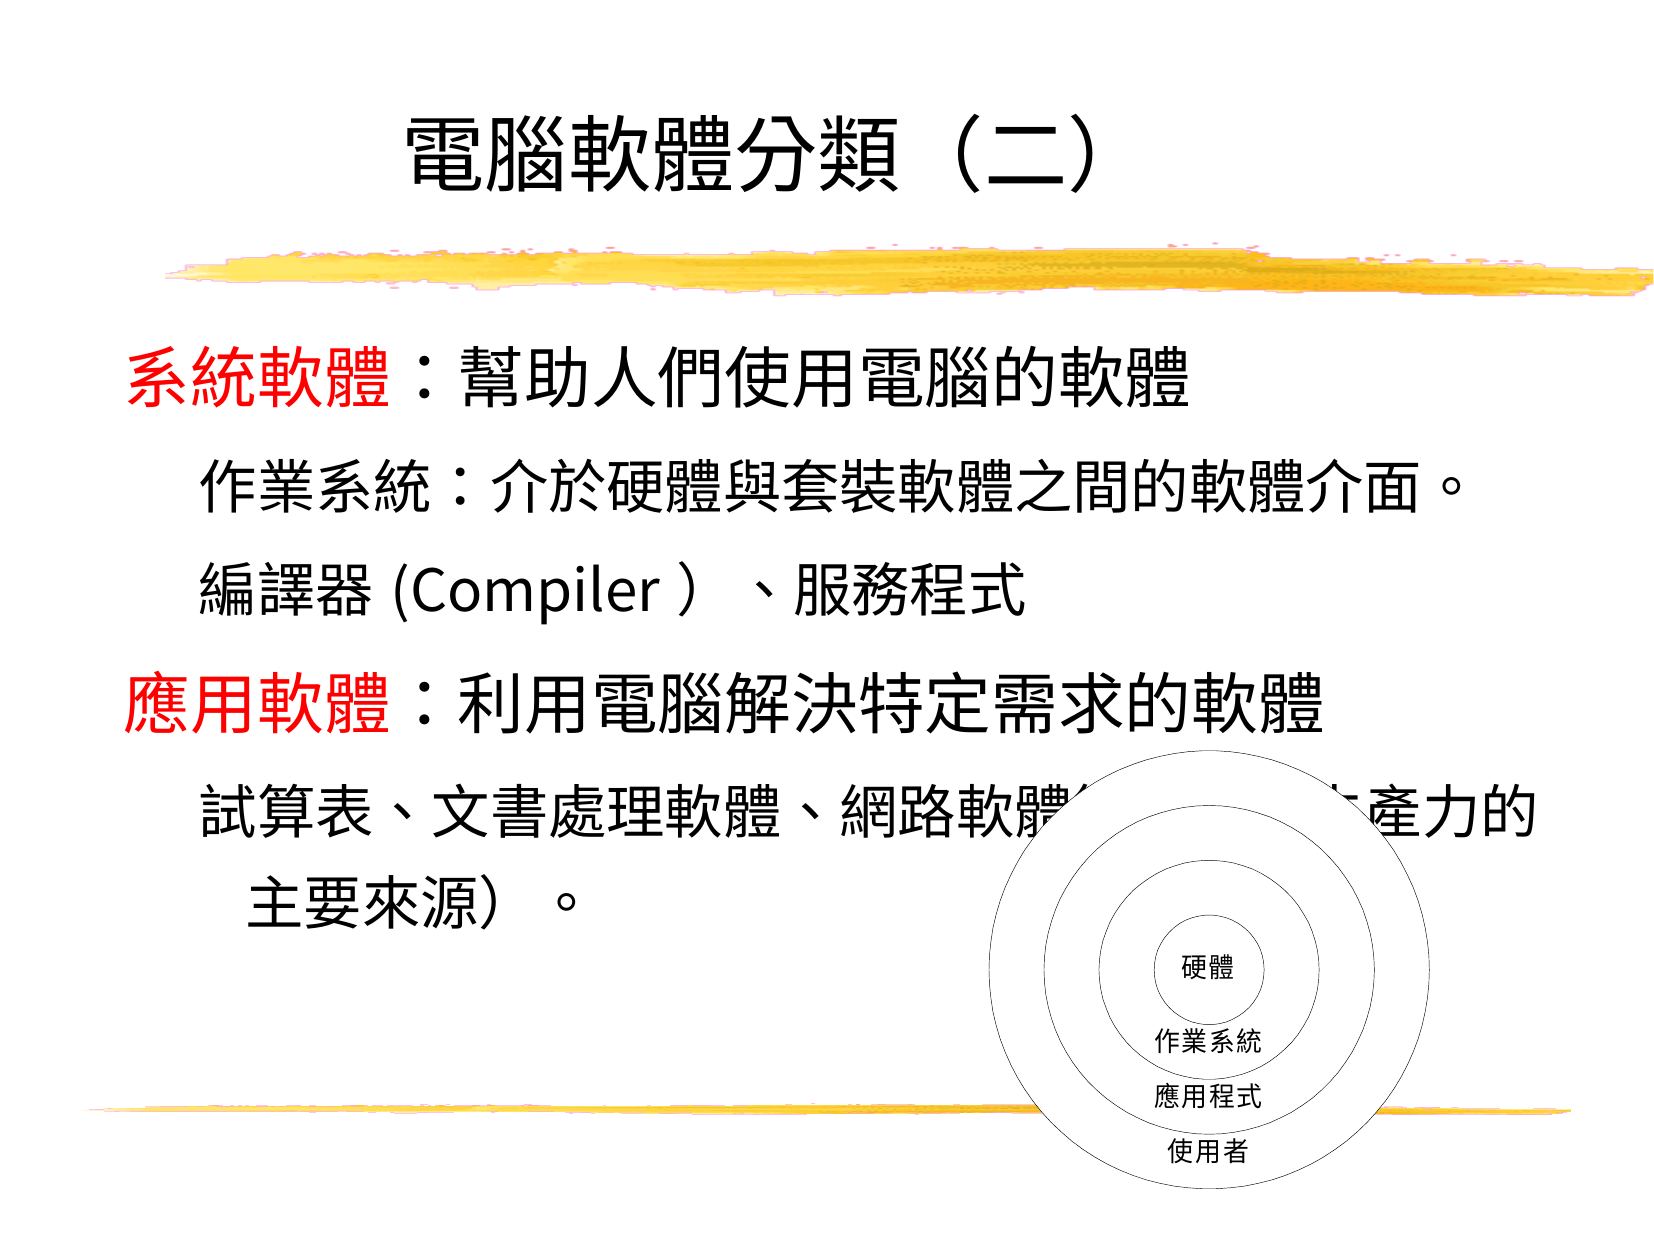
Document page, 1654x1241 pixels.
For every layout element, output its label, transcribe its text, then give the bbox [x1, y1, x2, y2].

picture [165, 237, 1654, 308]
title 電腦軟體分類（二） [73, 39, 1479, 249]
chart [988, 749, 1431, 1190]
list 系統軟體：幫助人們使用電腦的軟體 作業系統：介於硬體與套裝軟體之間的軟體介面。 編譯器(Compiler）、服務程式 應用軟體：利用電腦解決特定需求的軟體 試算表、文書處理軟體、網路軟體等等（是生產力的主要來源）。 [124, 316, 1570, 1062]
picture [82, 1102, 988, 1117]
picture [1431, 1102, 1571, 1117]
